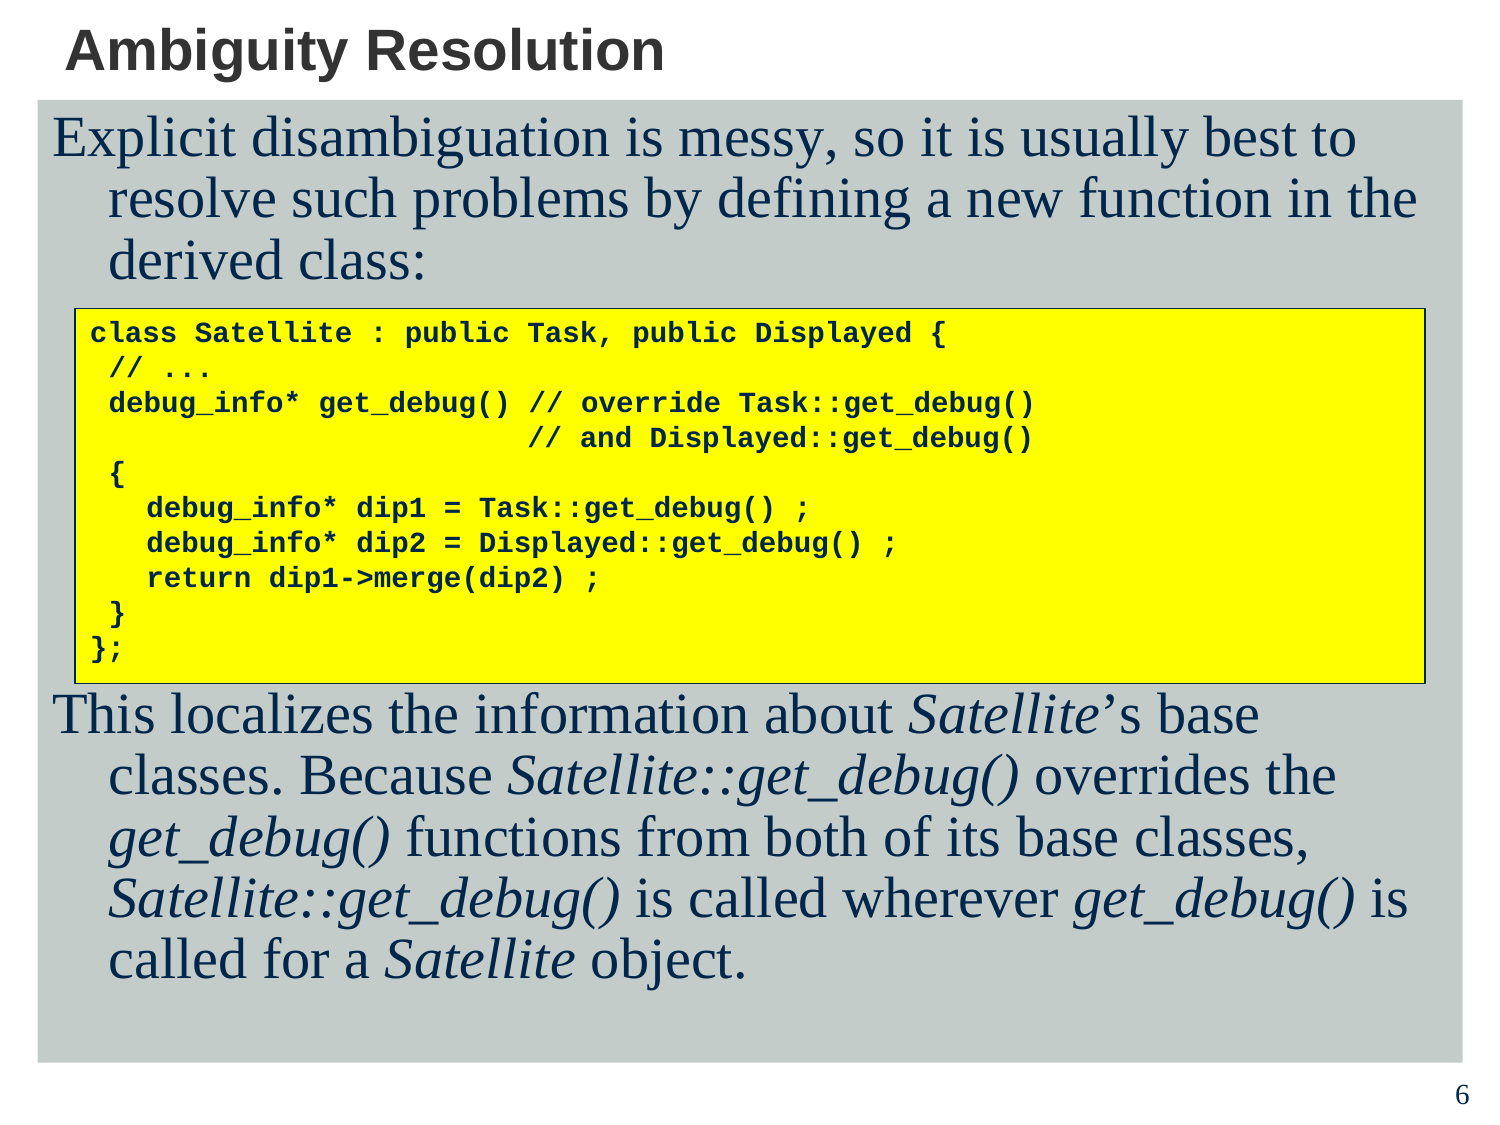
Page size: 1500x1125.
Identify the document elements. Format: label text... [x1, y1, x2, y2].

text_box class Satellite : public Task, public Displayed { // ... debug_info* get_debug() // override Task::get_debug() // and Displayed::get_debug() { debug_info* dip1 = Task::get_debug() ; debug_info* dip2 = Displayed::get_debug() ; return dip1->merge(dip2) ; } }; [75, 308, 1426, 718]
list Explicit disambiguation is messy, so it is usually best to resolve such problems by defining a new function in the derived class: This localizes the information about Satellite’s base classes. Because Satellite::get_debug() overrides the get_debug() functions from both of its base classes, Satellite::get_debug() is called wherever get_debug() is called for a Satellite object. [37, 99, 1463, 1063]
title Ambiguity Resolution [50, 0, 1450, 91]
